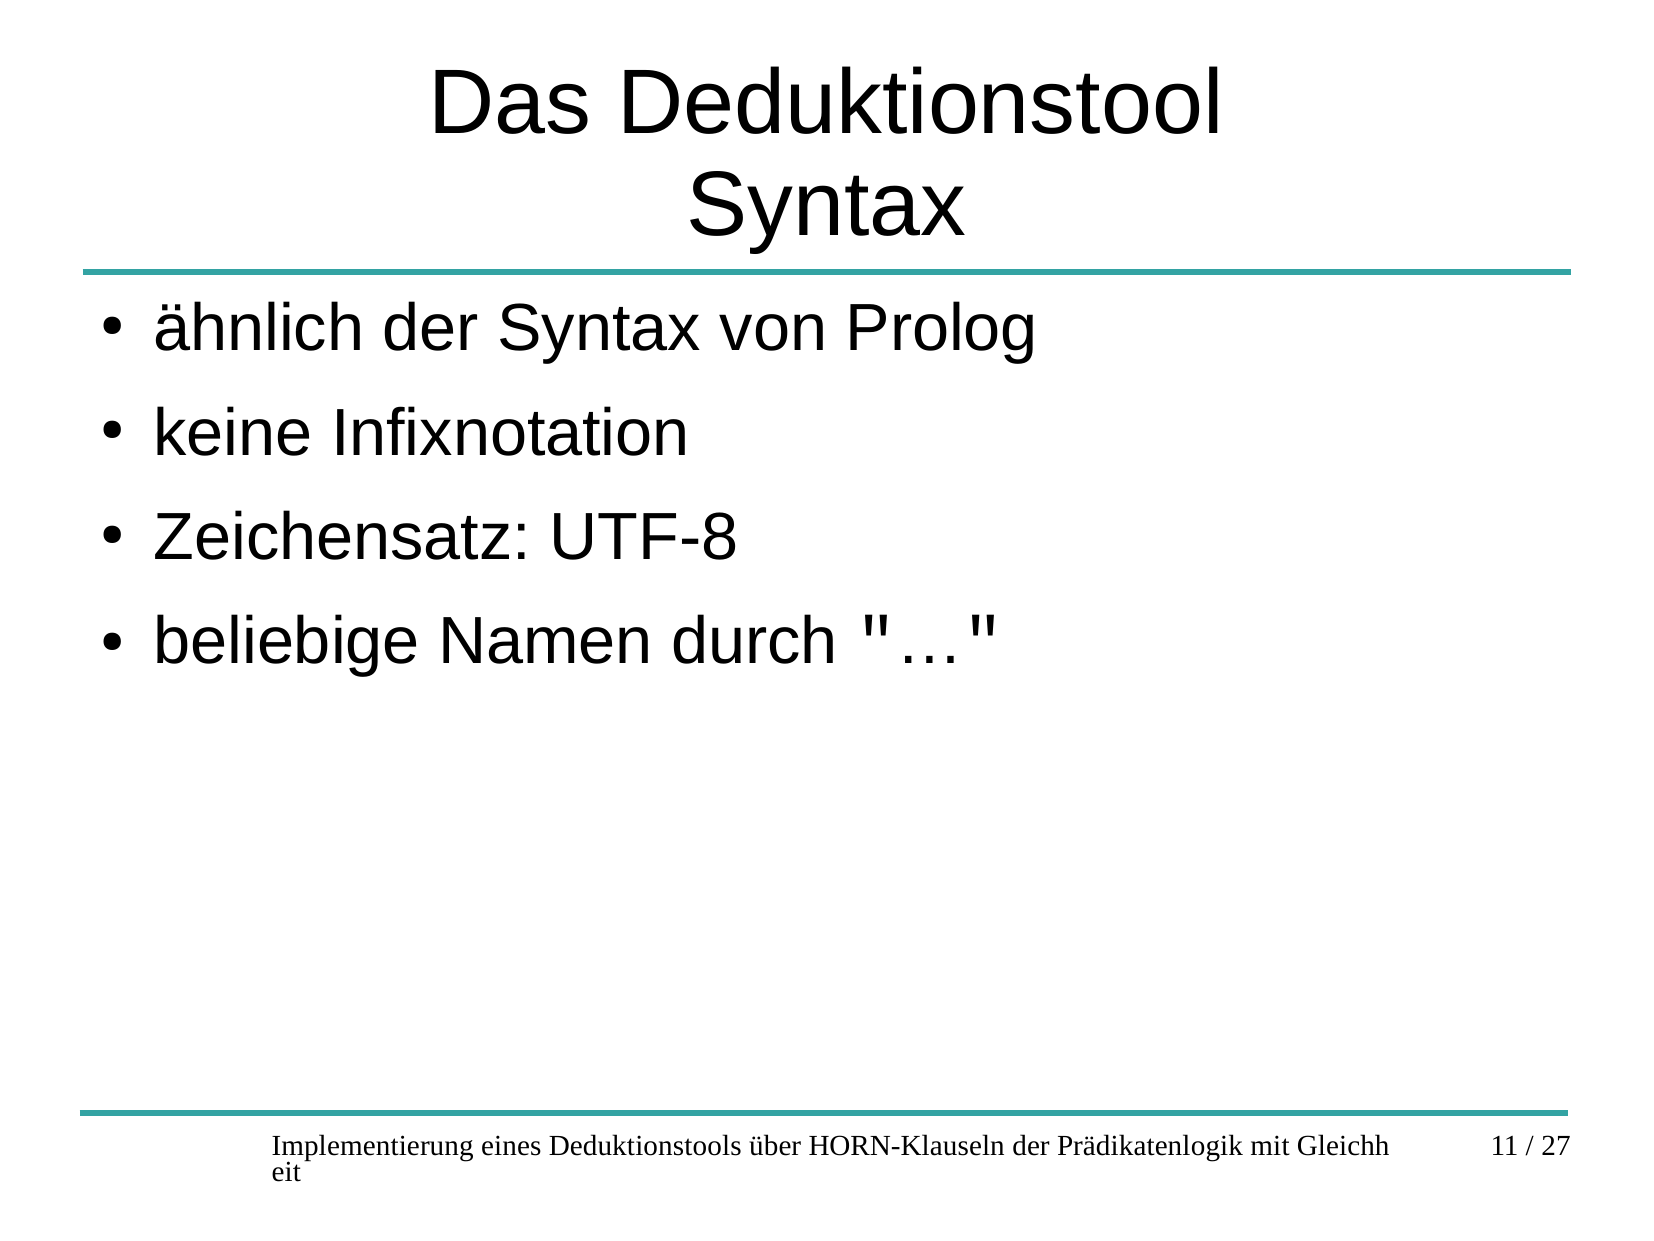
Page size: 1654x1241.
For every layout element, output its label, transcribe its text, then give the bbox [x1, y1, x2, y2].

list ähnlich der Syntax von Prolog keine Infixnotation Zeichensatz: UTF-8 beliebige Namen durch "…" [82, 290, 1538, 1099]
title Das Deduktionstool Syntax [82, 49, 1571, 257]
